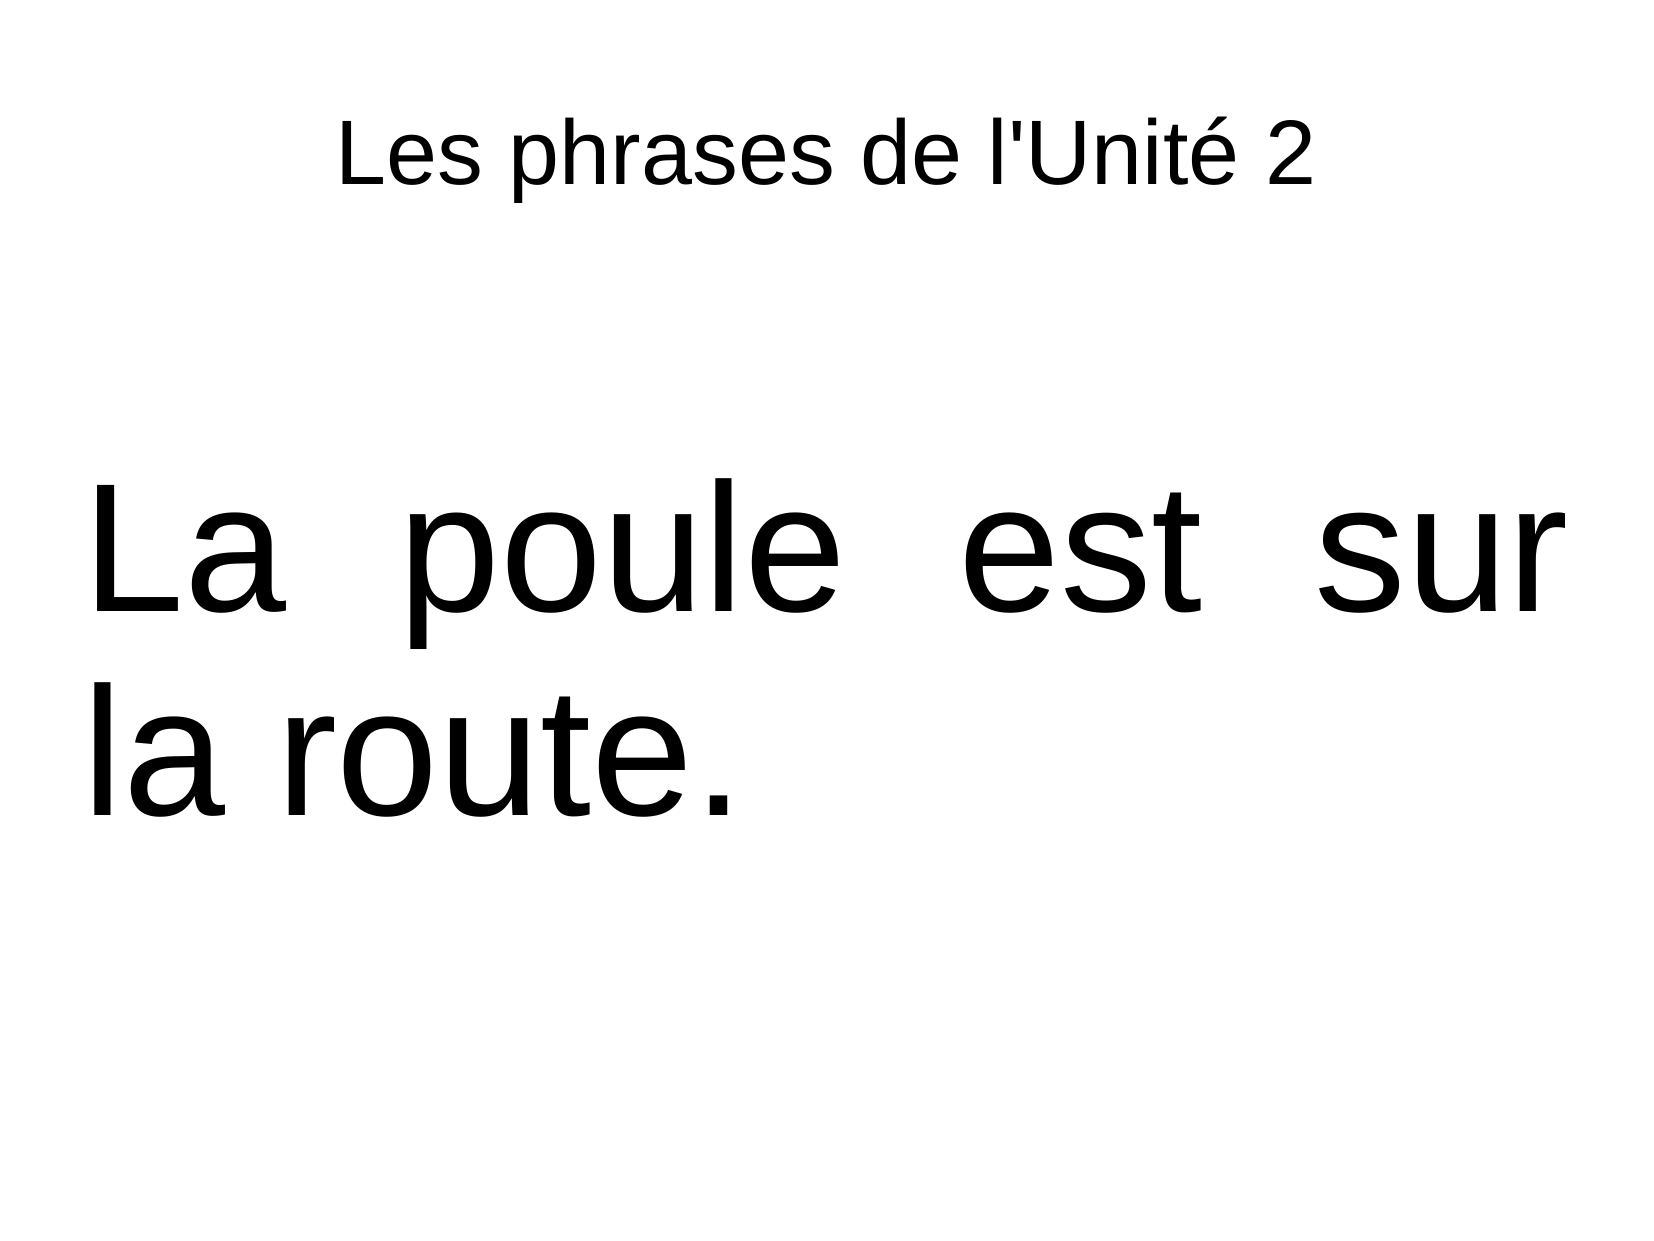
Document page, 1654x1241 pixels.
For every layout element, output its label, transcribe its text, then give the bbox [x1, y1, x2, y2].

title Les phrases de l'Unité 2 [82, 49, 1571, 257]
subtitle La poule est sur la route. [82, 290, 1571, 1010]
